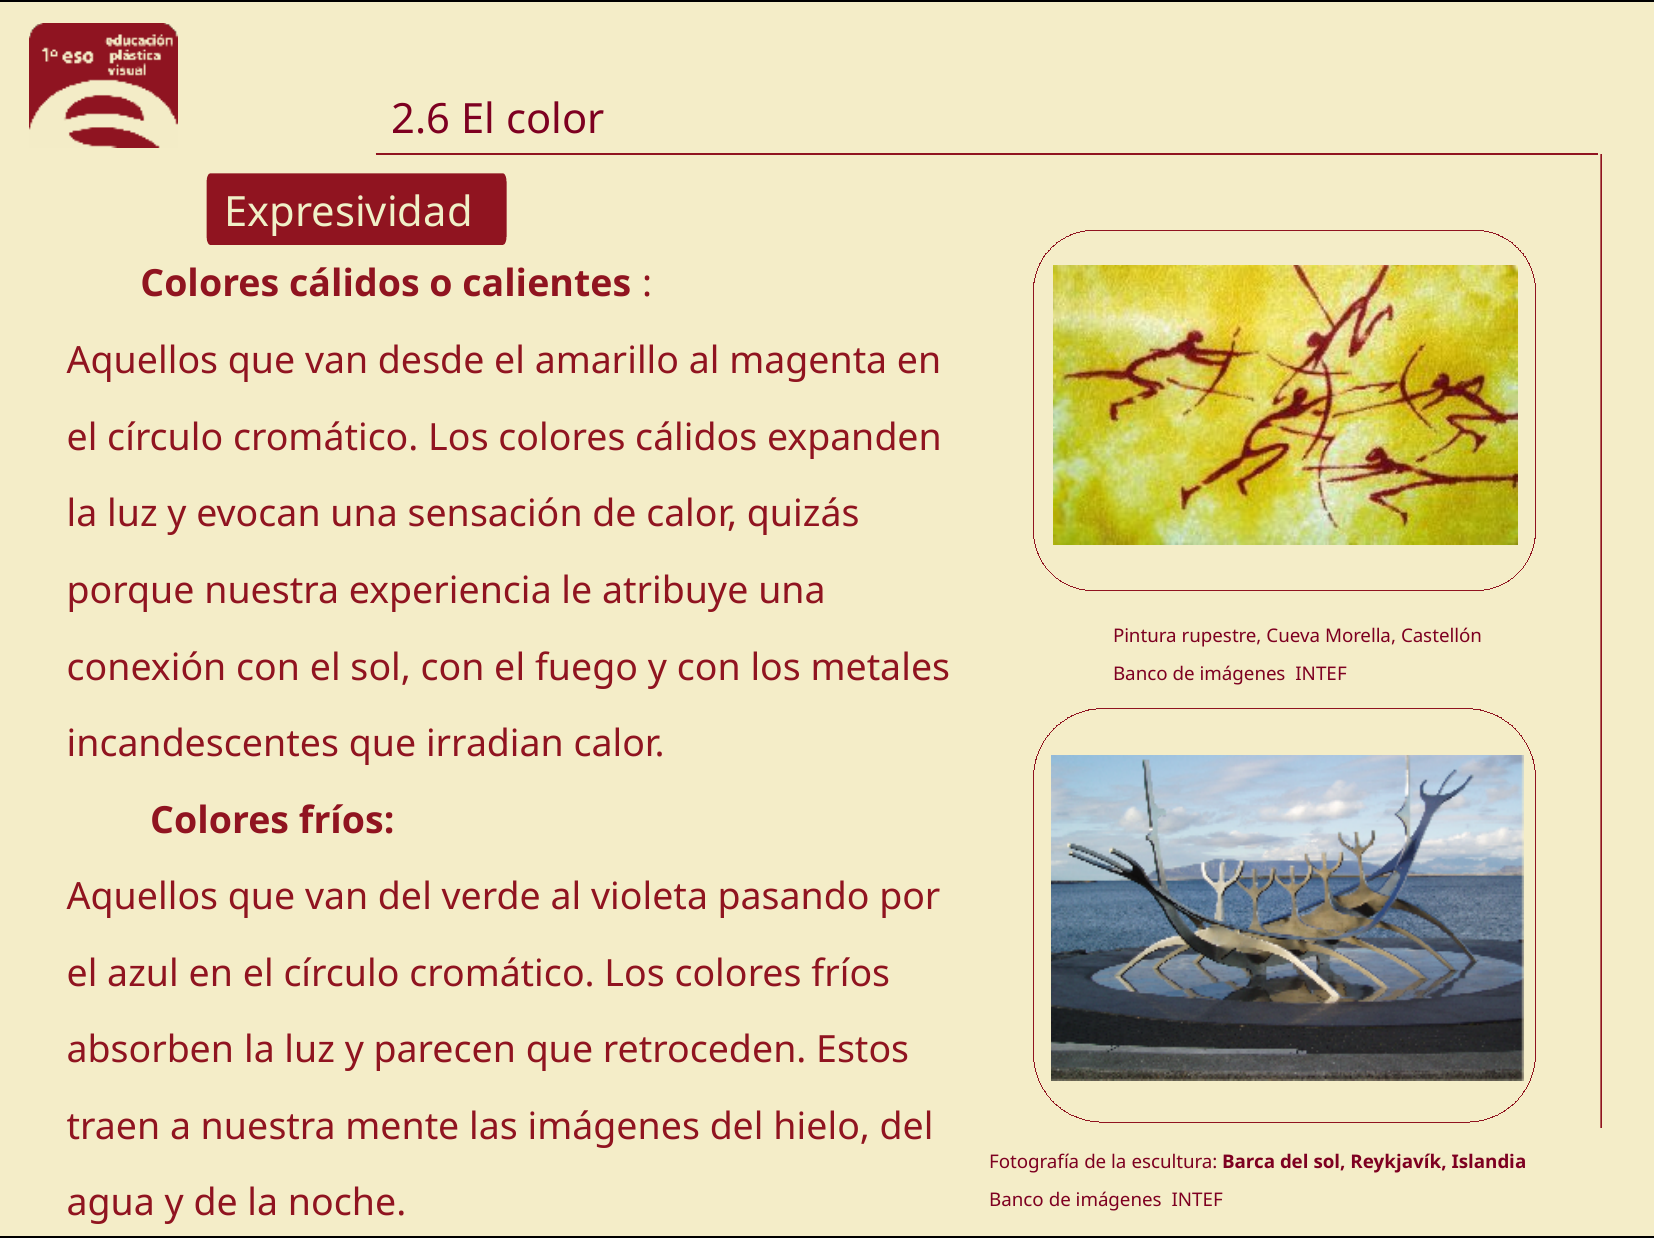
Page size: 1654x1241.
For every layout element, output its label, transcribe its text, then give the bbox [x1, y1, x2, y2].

text_box 2.6 El color [391, 86, 845, 148]
text_box Pintura rupestre, Cueva Morella, Castellón Banco de imágenes INTEF [1098, 602, 1565, 675]
text_box Fotografía de la escultura: Barca del sol, Reykjavík, Islandia Banco de imágenes INTEF [974, 1127, 1609, 1201]
text_box Expresividad [224, 183, 532, 237]
text_box Colores cálidos o calientes : Aquellos que van desde el amarillo al magenta en el círculo cromático. Los colores cálidos expanden la luz y evocan una sensación de calor, quizás porque nuestra experiencia le atribuye una conexión con el sol, con el fuego y con los metales incandescentes que irradian calor. Colores fríos: Aquellos que van del verde al violeta pasando por el azul en el círculo cromático. Los colores fríos absorben la luz y parecen que retroceden. Estos traen a nuestra mente las imágenes del hielo, del agua y de la noche. [66, 253, 975, 1197]
picture [0, 0, 1654, 1241]
